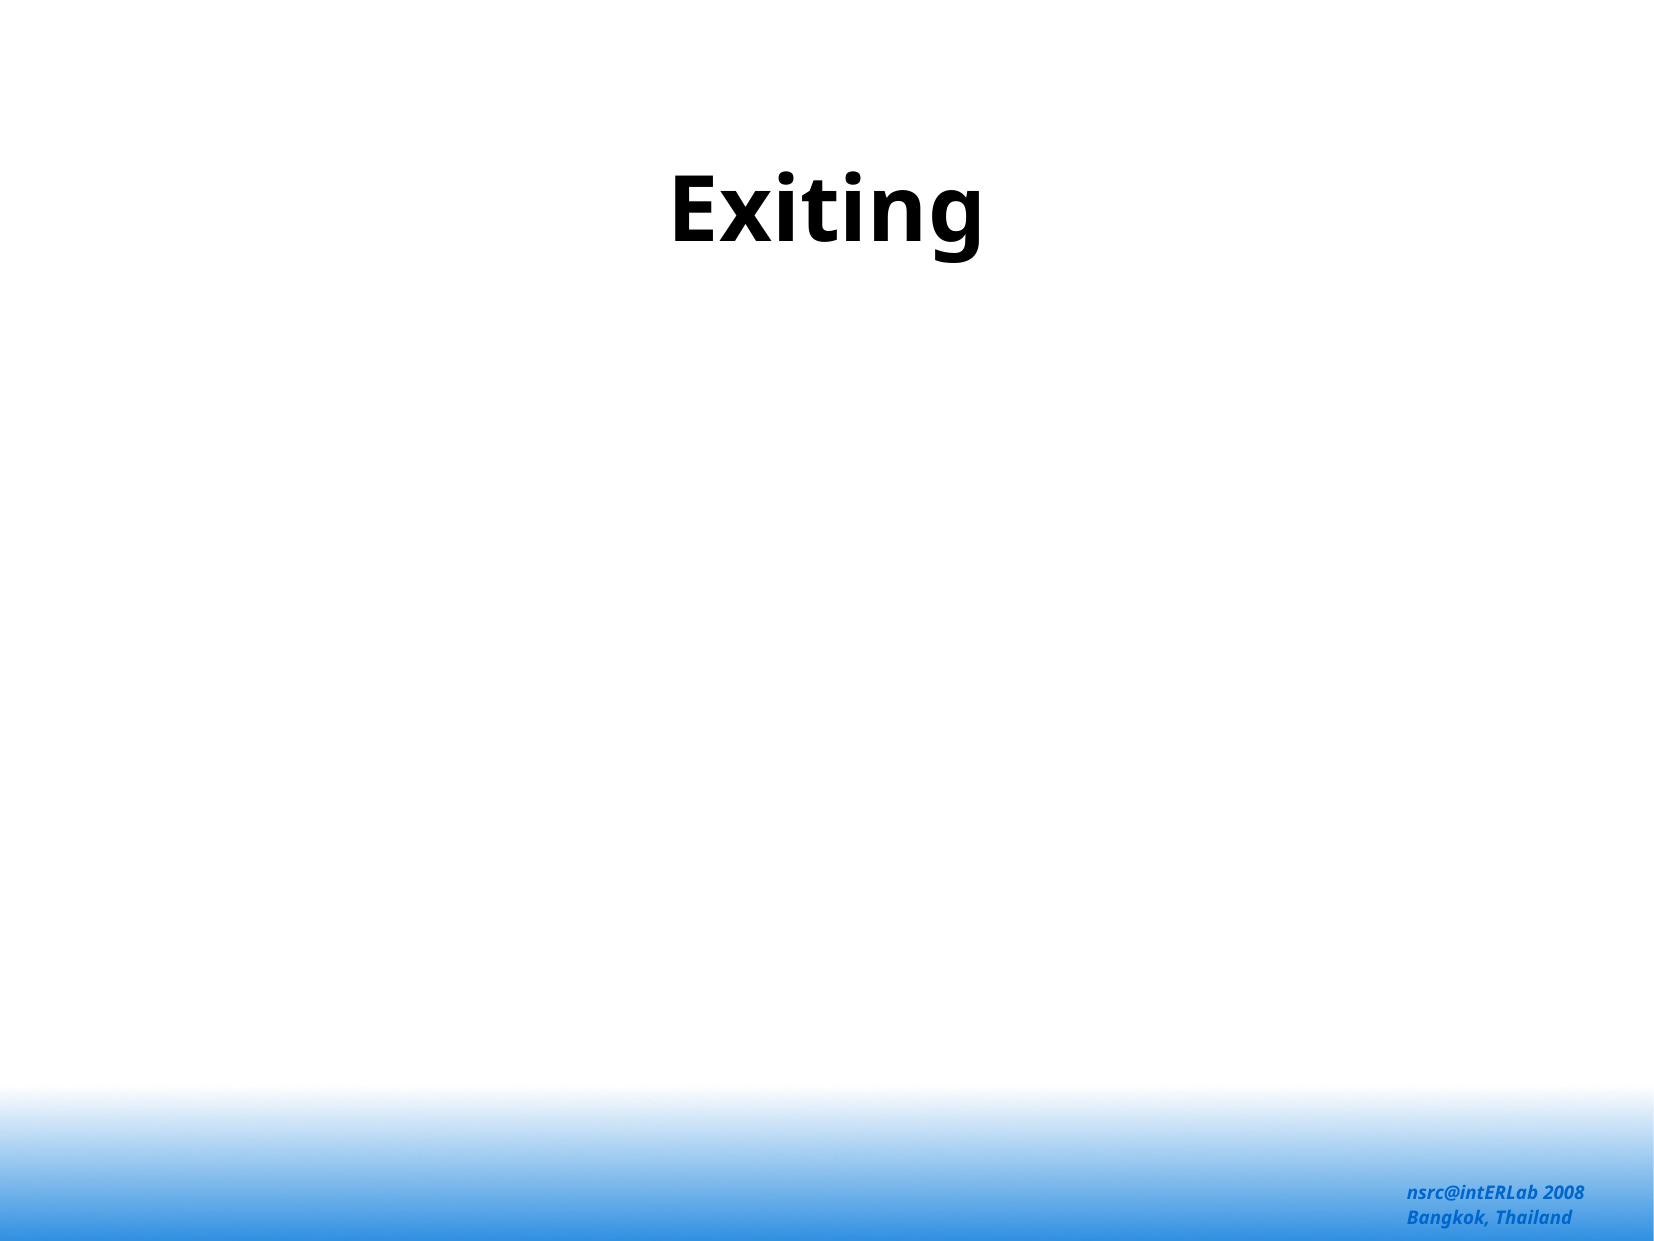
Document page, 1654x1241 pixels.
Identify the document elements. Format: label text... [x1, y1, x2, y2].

picture [0, 1083, 1654, 1241]
title Exiting [121, 102, 1534, 310]
